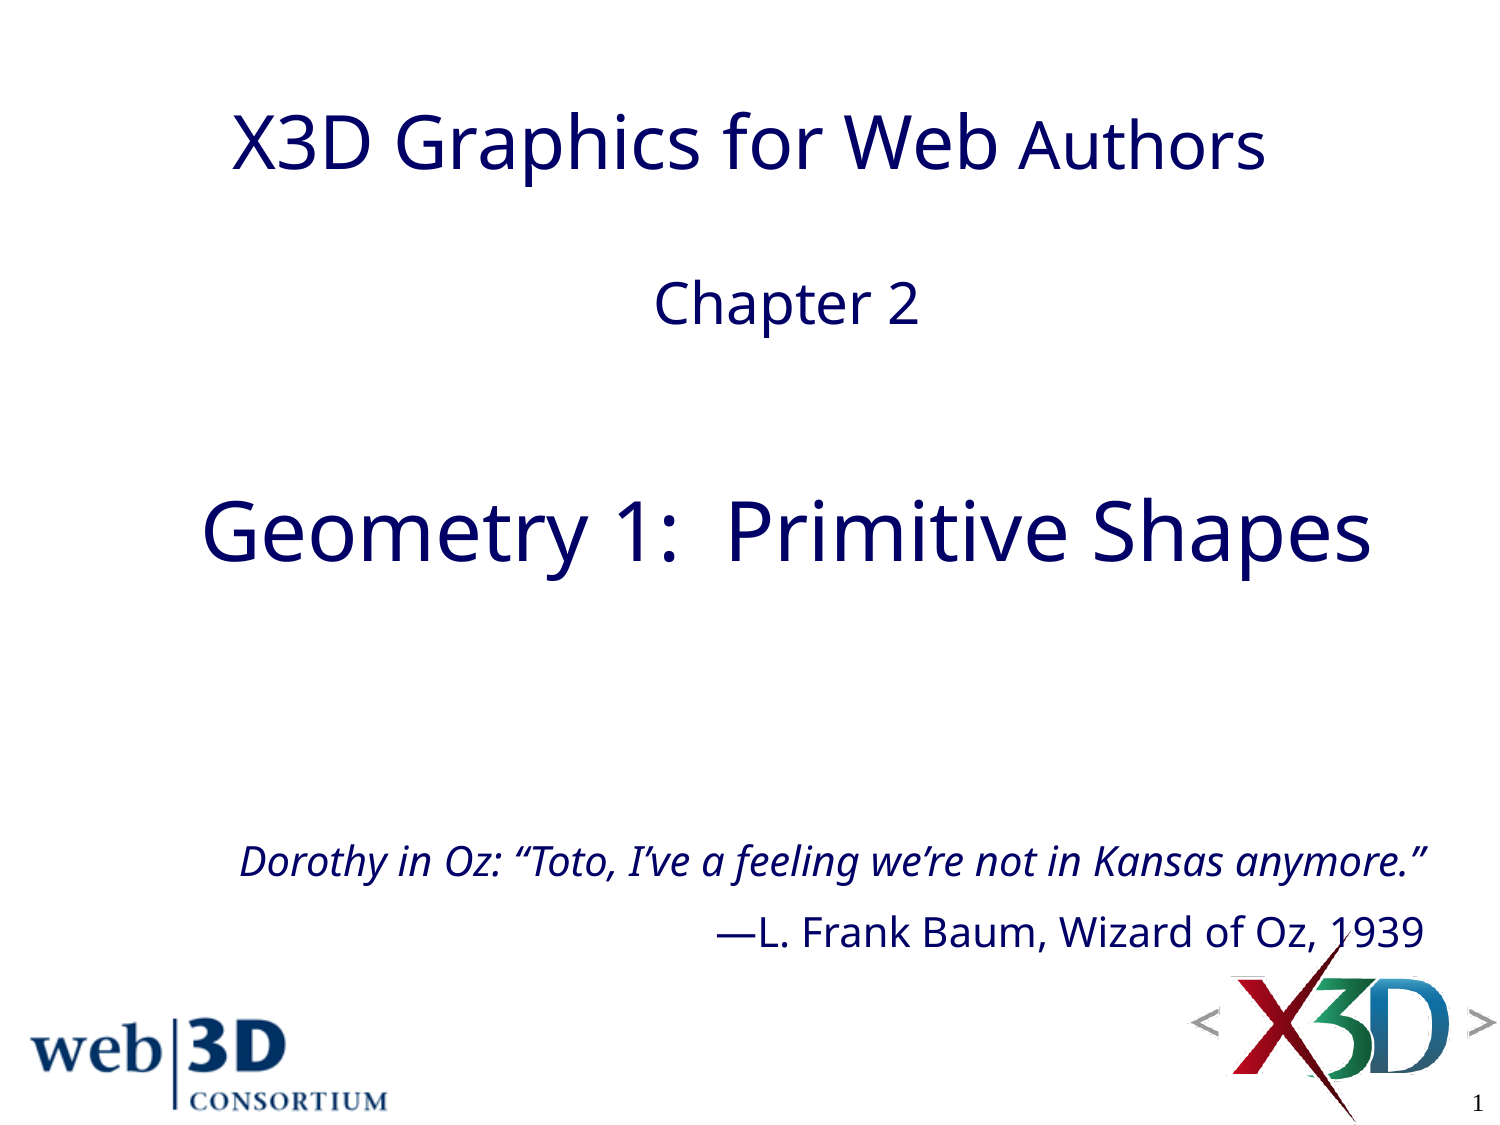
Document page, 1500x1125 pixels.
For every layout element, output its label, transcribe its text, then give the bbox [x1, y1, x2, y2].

picture [12, 1009, 413, 1121]
subtitle Chapter 2 Geometry 1: Primitive Shapes Dorothy in Oz: “Toto, I’ve a feeling we’re not in Kansas anymore.” —L. Frank Baum, Wizard of Oz, 1939 [75, 239, 1425, 983]
picture [1187, 926, 1500, 1125]
title X3D Graphics for Web Authors [112, 36, 1388, 239]
